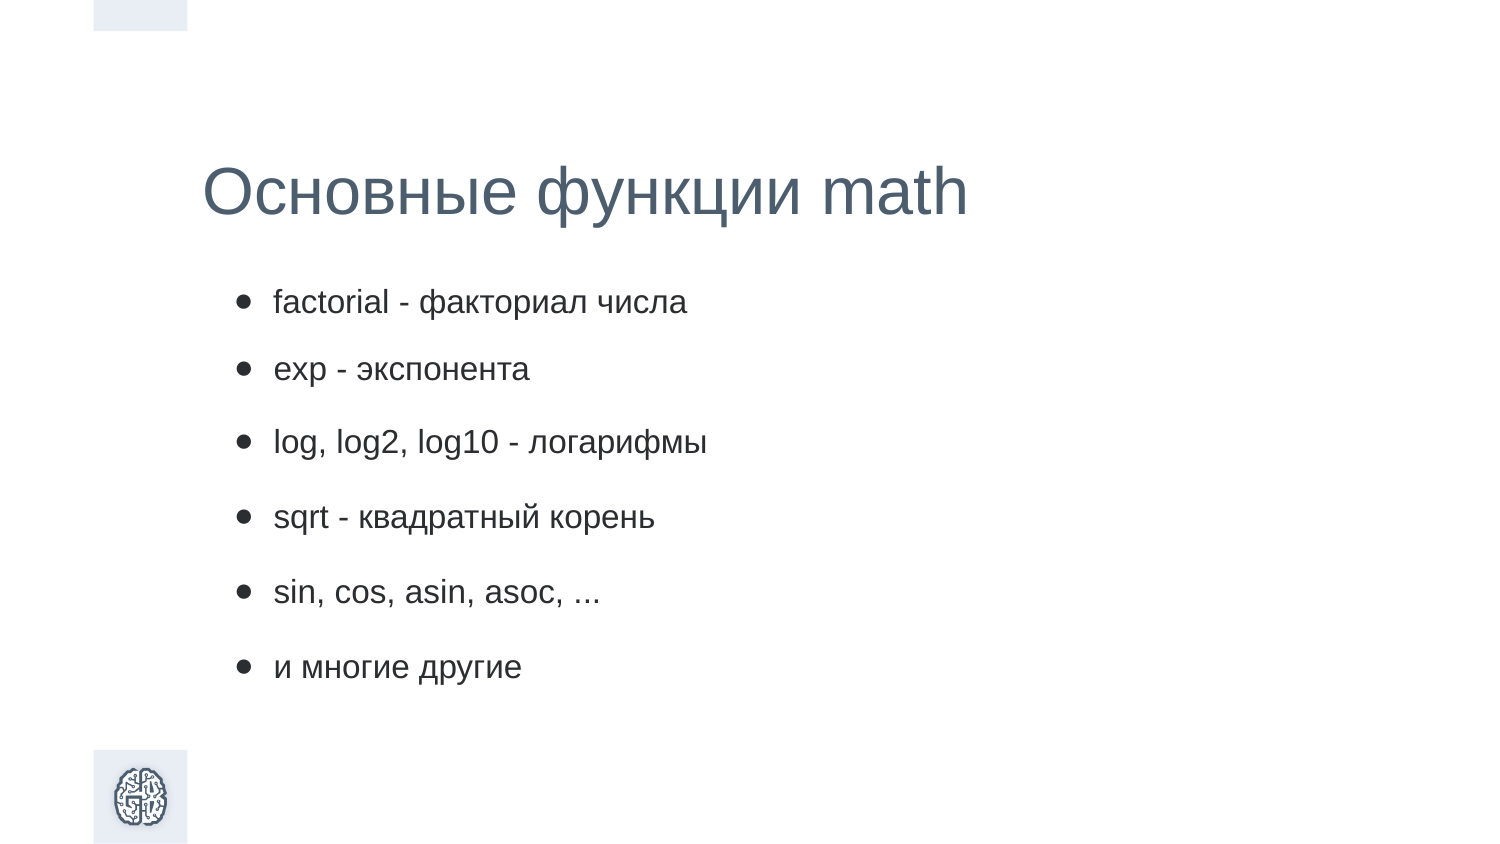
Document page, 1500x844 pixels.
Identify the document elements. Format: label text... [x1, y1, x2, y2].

text_box и многие другие [187, 619, 1313, 692]
text_box log, log2, log10 - логарифмы [187, 394, 1313, 467]
text_box Основные функции math [187, 93, 1312, 259]
text_box sin, cos, asin, asoc, ... [187, 544, 1313, 617]
text_box sqrt - квадратный корень [187, 469, 1313, 542]
text_box factorial - факториал числа [187, 259, 1312, 322]
text_box exp - экспонента [187, 321, 1313, 394]
picture [106, 760, 175, 834]
